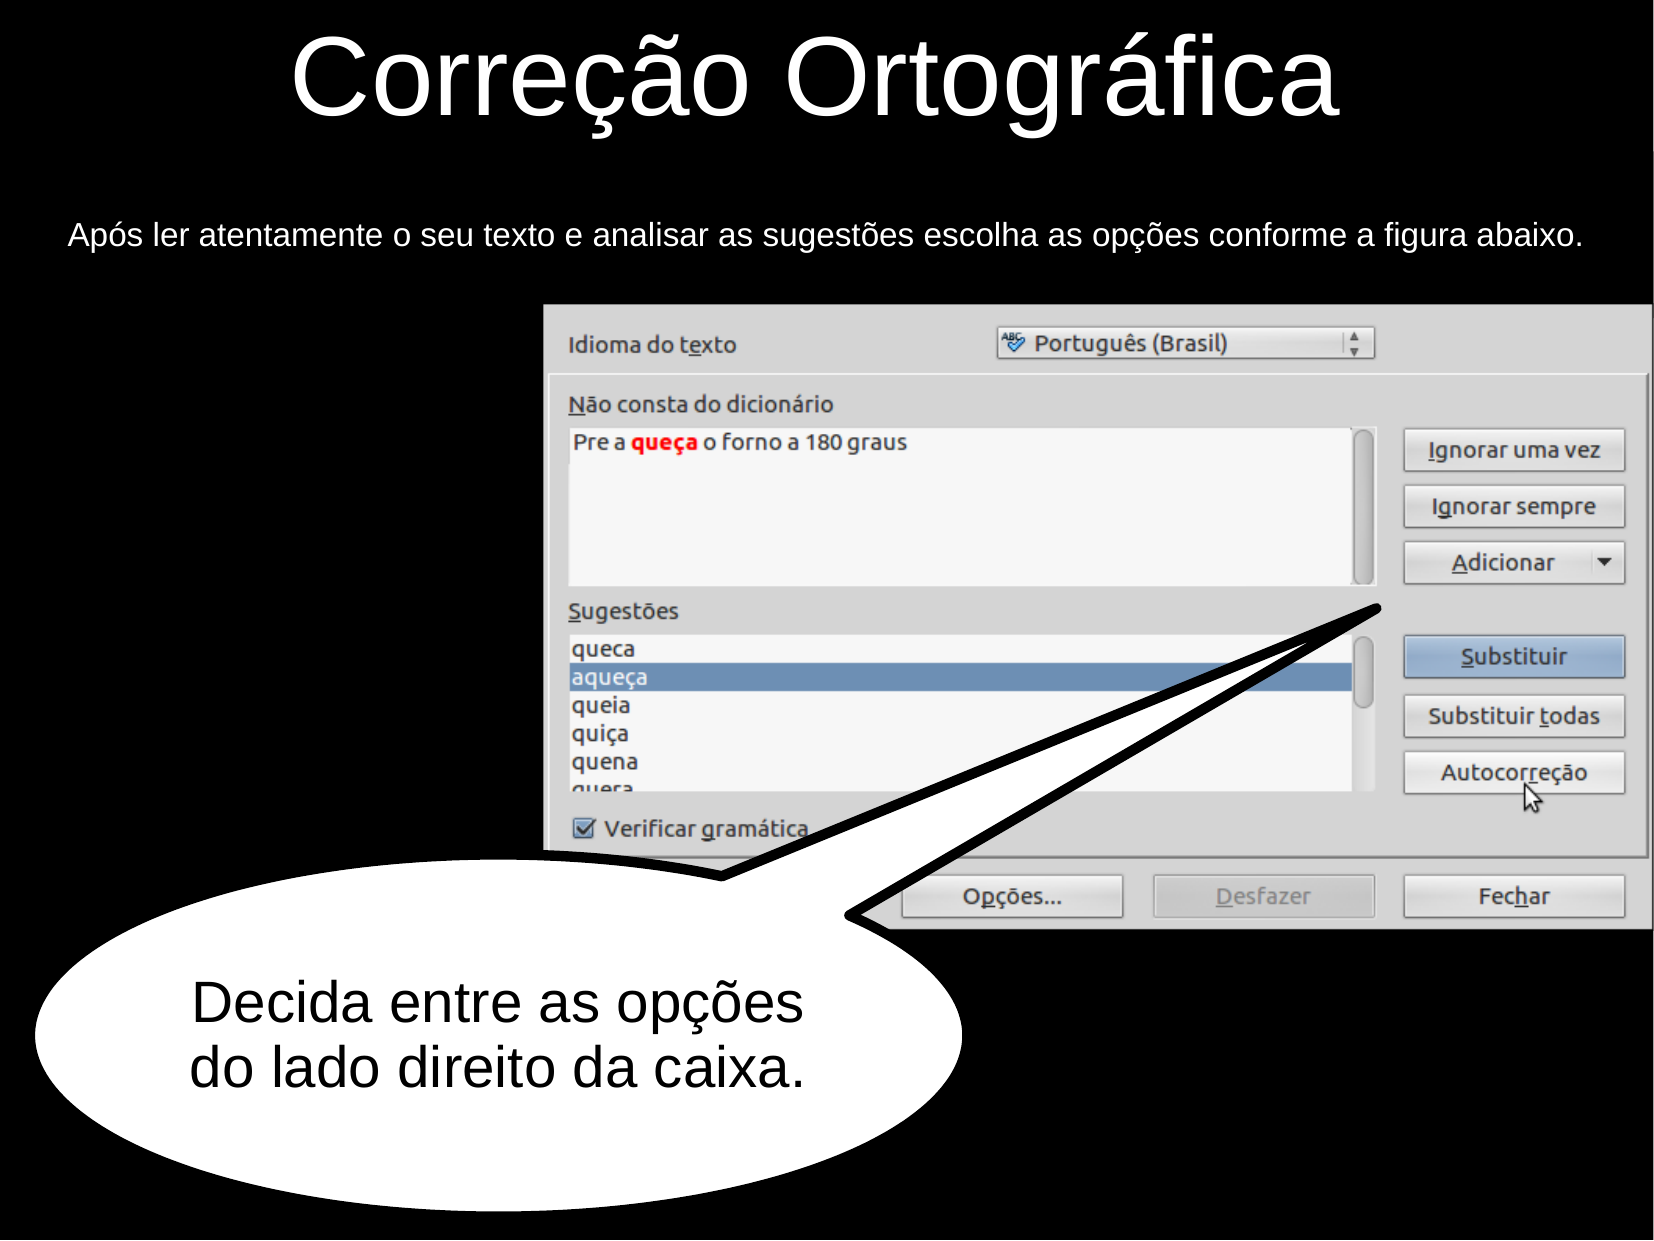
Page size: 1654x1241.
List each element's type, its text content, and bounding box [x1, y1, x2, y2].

text_box Após ler atentamente o seu texto e analisar as sugestões escolha as opções conforme a figura abaixo. [0, 151, 1654, 319]
text_box Decida entre as opções do lado direito da caixa. [29, 608, 1377, 1217]
picture [542, 303, 1654, 931]
title Correção Ortográfica [70, 0, 1559, 151]
